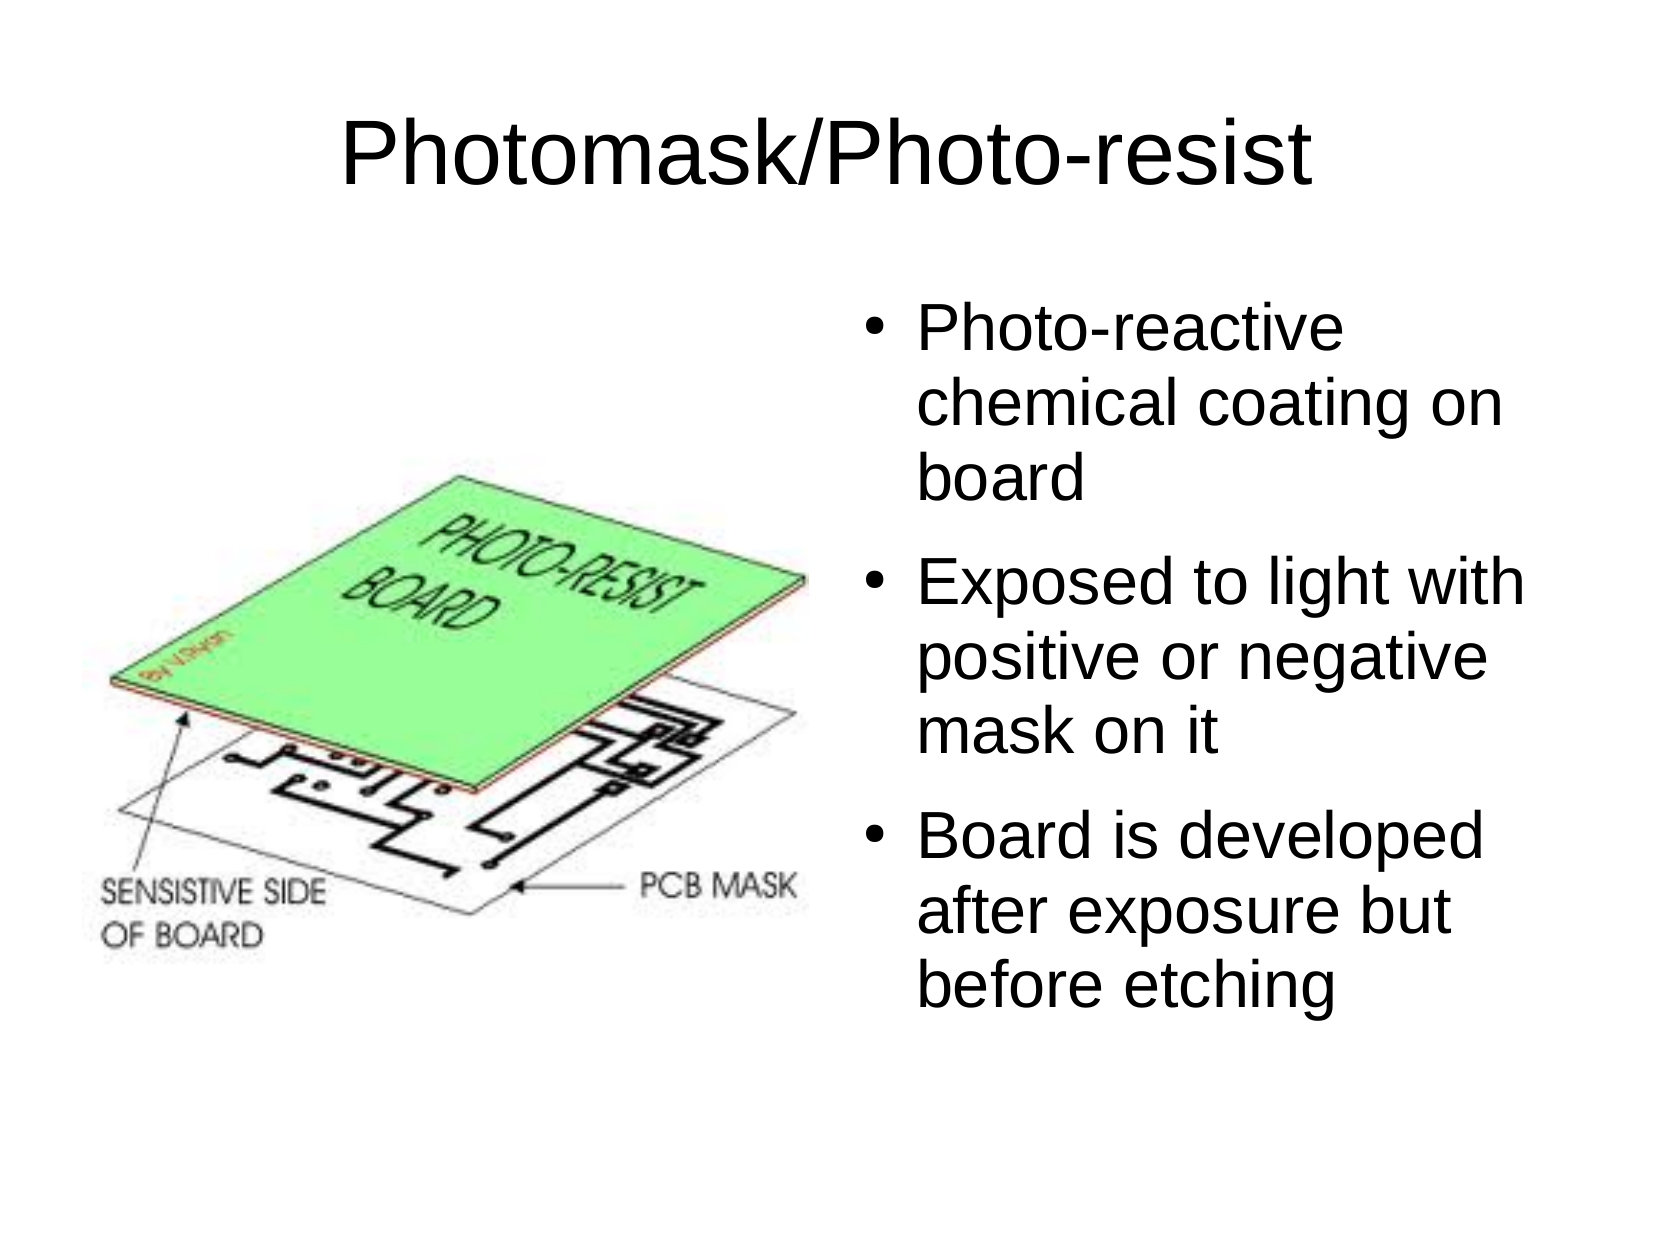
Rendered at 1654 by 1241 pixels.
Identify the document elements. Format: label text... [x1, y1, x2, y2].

title Photomask/Photo-resist [82, 56, 1571, 250]
picture [82, 413, 809, 985]
list Photo-reactive chemical coating on board Exposed to light with positive or negative mask on it Board is developed after exposure but before etching [845, 290, 1572, 1094]
